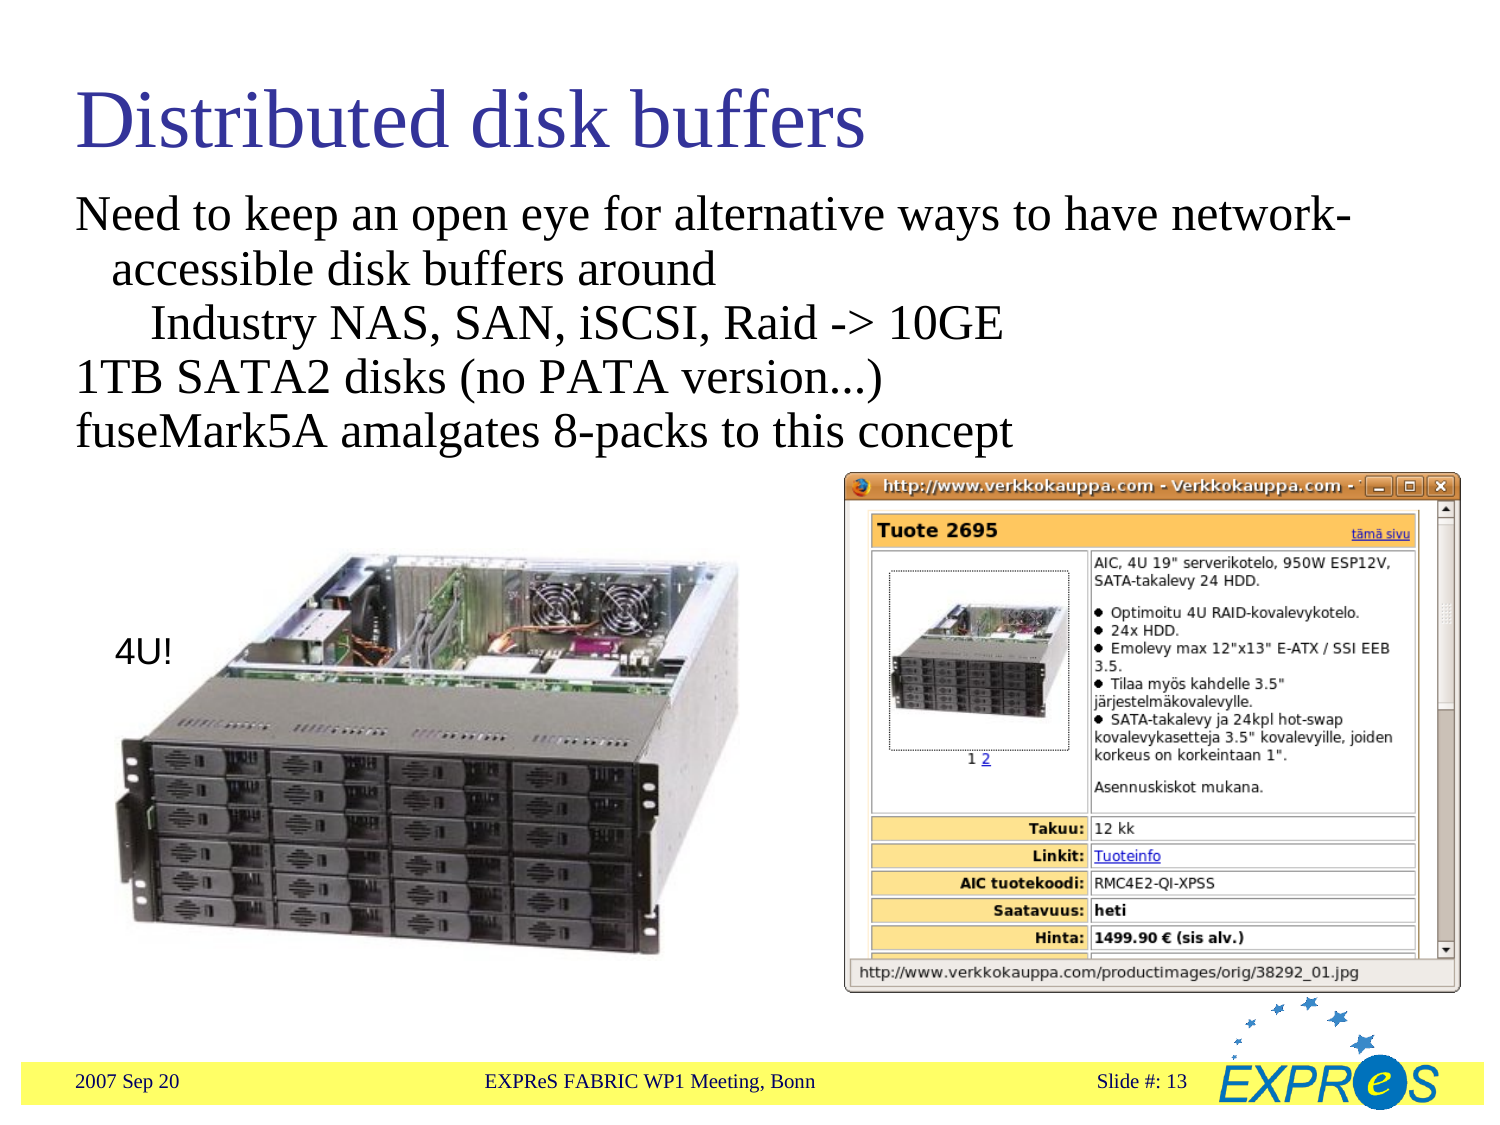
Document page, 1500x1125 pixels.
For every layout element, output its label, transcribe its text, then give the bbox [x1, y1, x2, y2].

text_box 4U! [114, 632, 206, 676]
picture [114, 548, 740, 961]
title Distributed disk buffers [75, 70, 1425, 172]
list Need to keep an open eye for alternative ways to have network-accessible disk buffers around Industry NAS, SAN, iSCSI, Raid -> 10GE 1TB SATA2 disks (no PATA version...) fuseMark5A amalgates 8-packs to this concept [75, 187, 1425, 1038]
picture [21, 472, 1500, 1113]
